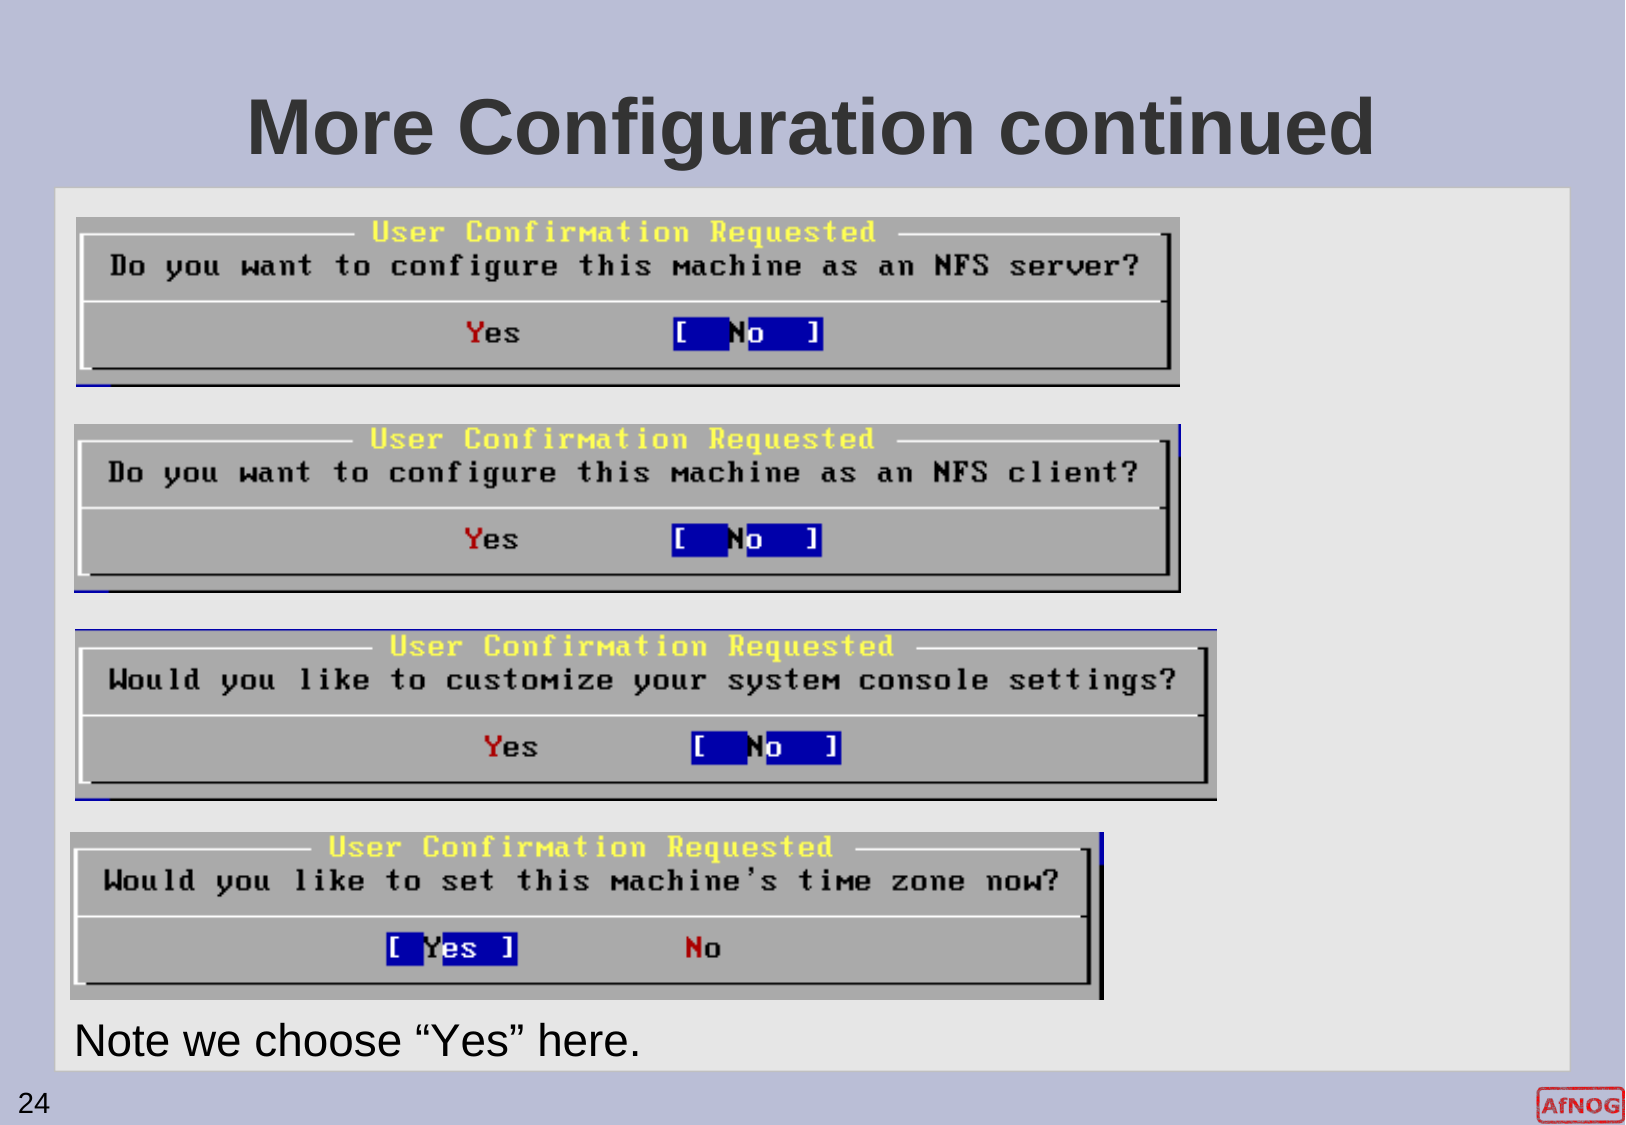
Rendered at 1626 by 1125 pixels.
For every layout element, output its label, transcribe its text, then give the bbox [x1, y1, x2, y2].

text_box Note we choose “Yes” here. [59, 1009, 1182, 1076]
picture [70, 832, 1104, 1000]
picture [76, 217, 1180, 387]
title More Configuration continued [54, 44, 1571, 215]
picture [75, 629, 1217, 801]
picture [1535, 1085, 1626, 1125]
picture [74, 424, 1181, 593]
